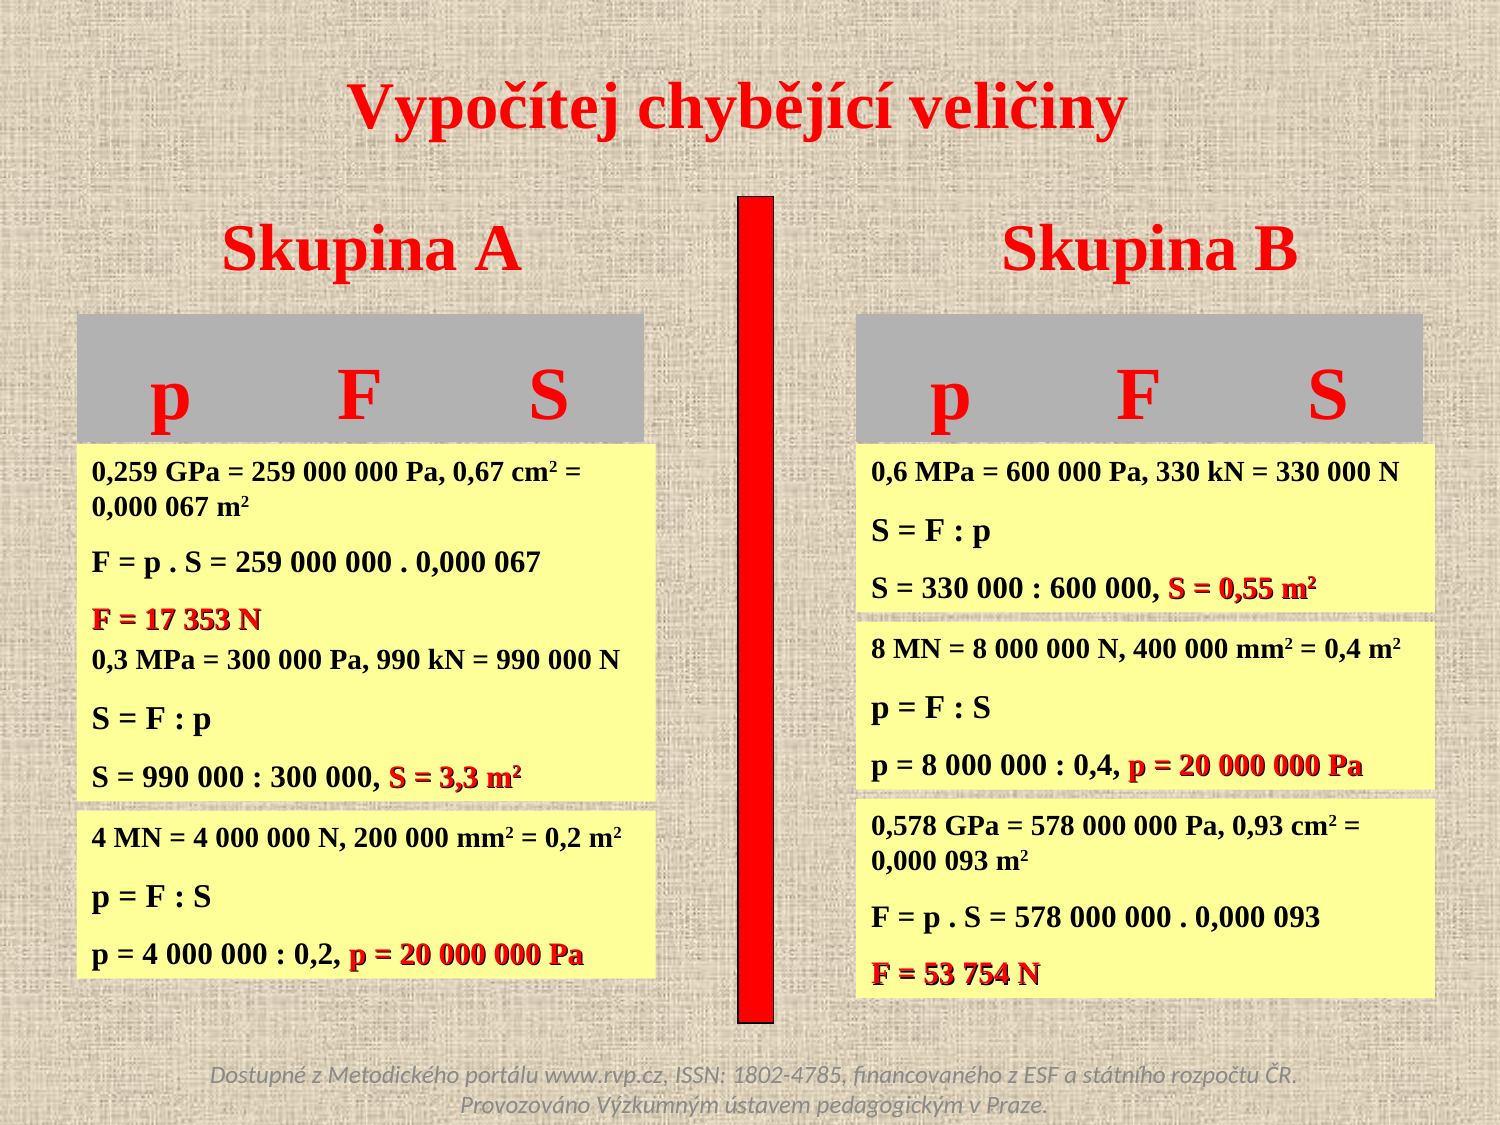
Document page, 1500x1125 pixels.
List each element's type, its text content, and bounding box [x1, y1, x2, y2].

table_header F [1045, 314, 1234, 442]
table_cell 400 000 mm2 [1234, 790, 1423, 798]
table_cell 8 MN [1045, 790, 1234, 798]
text_box 0,3 MPa = 300 000 Pa, 990 kN = 990 000 N S = F : p S = 990 000 : 300 000, S = 3,3 m2 [76, 644, 656, 802]
table_header S [455, 314, 644, 442]
text_box 4 MN = 4 000 000 N, 200 000 mm2 = 0,2 m2 p = F : S p = 4 000 000 : 0,2, p = 20 000 000 Pa [76, 810, 656, 979]
table_cell 0,6 MPa [856, 613, 1045, 620]
table_header p [856, 314, 1045, 442]
picture [0, 0, 1500, 1125]
table_cell 200 000 mm2 [455, 802, 644, 810]
table_cell ? [856, 790, 1045, 798]
text_box Skupina A [206, 196, 582, 292]
table_cell ? [77, 802, 266, 810]
text_box Vypočítej chybějící veličiny [123, 54, 1353, 151]
text_box Skupina B [986, 196, 1362, 292]
table_cell ? [1234, 613, 1423, 620]
table_header p [77, 314, 266, 442]
table_header F [266, 314, 455, 442]
text_box 0,6 MPa = 600 000 Pa, 330 kN = 330 000 N S = F : p S = 330 000 : 600 000, S = 0,55 m2 [856, 444, 1435, 613]
text_box [738, 196, 774, 1023]
text_box 8 MN = 8 000 000 N, 400 000 mm2 = 0,4 m2 p = F : S p = 8 000 000 : 0,4, p = 20 000 000 Pa [856, 621, 1435, 790]
table_header S [1234, 314, 1423, 442]
table_cell 330 kN [1045, 613, 1234, 620]
table_cell 4 MN [266, 802, 455, 810]
text_box 0,578 GPa = 578 000 000 Pa, 0,93 cm2 = 0,000 093 m2 F = p . S = 578 000 000 . 0,000 093 F = 53 754 N [856, 798, 1435, 998]
text_box 0,259 GPa = 259 000 000 Pa, 0,67 cm2 = 0,000 067 m2 F = p . S = 259 000 000 . 0,000 067 F = 17 353 N [76, 444, 656, 644]
